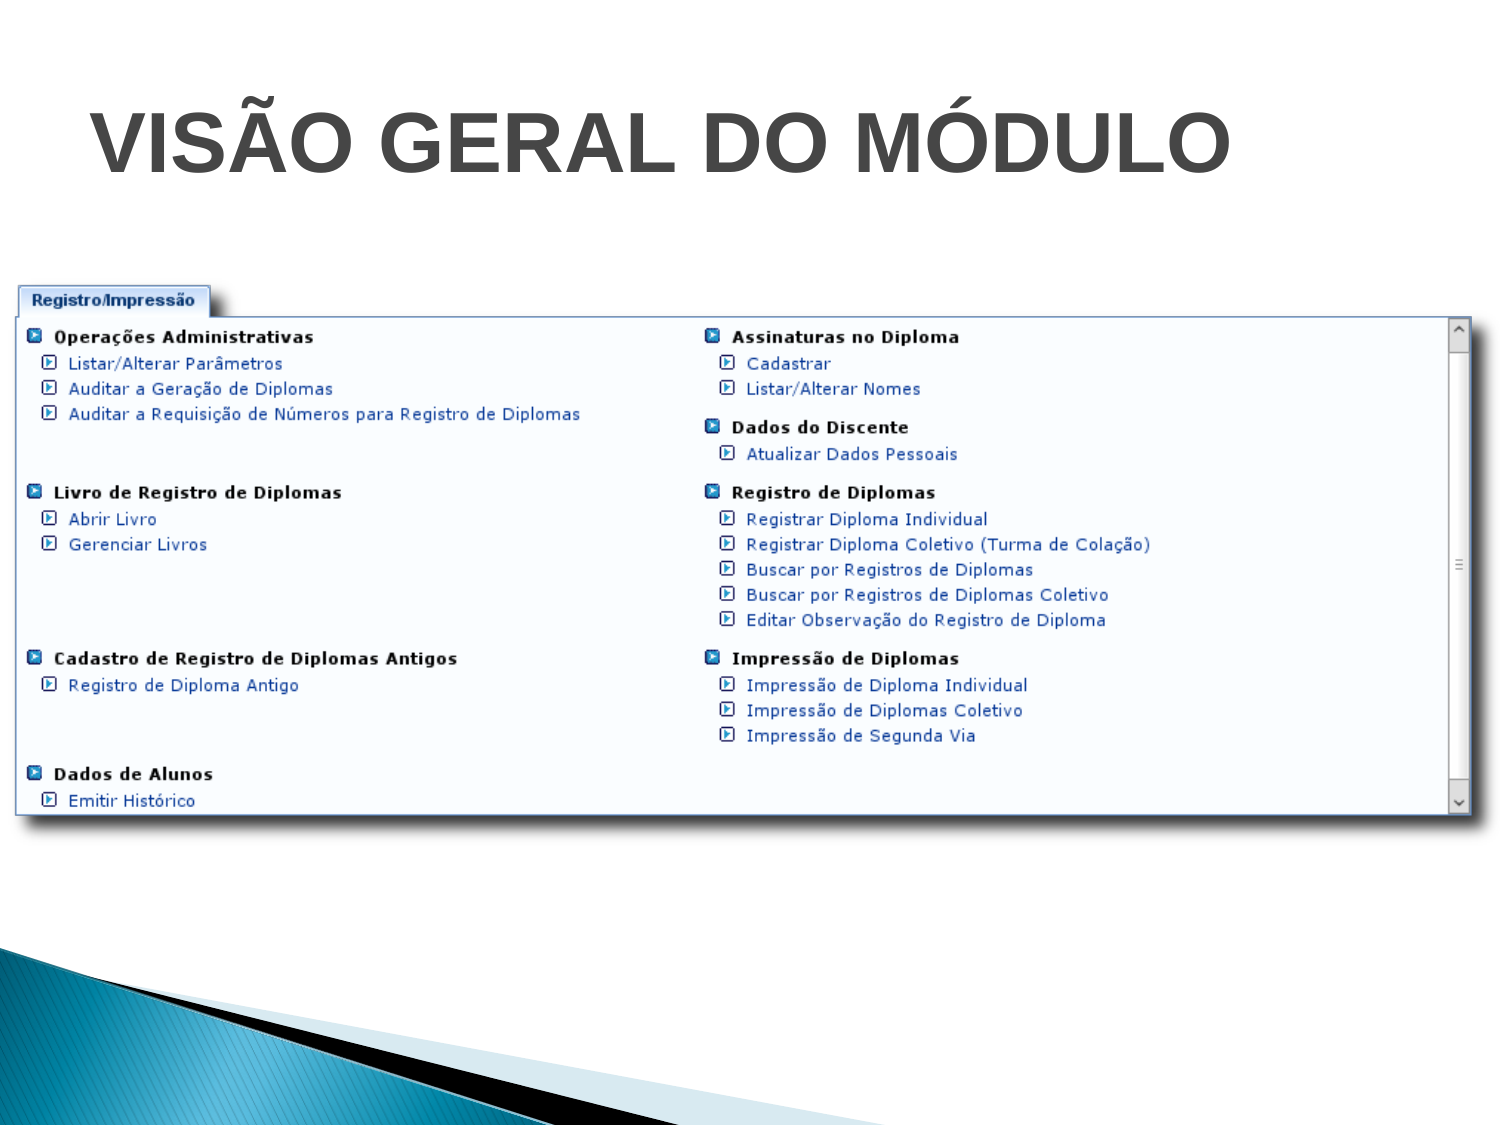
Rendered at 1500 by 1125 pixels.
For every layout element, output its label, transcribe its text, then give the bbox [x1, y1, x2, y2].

picture [0, 946, 559, 1125]
picture [5, 275, 1500, 850]
title VISÃO GERAL DO MÓDULO [75, 28, 1426, 249]
